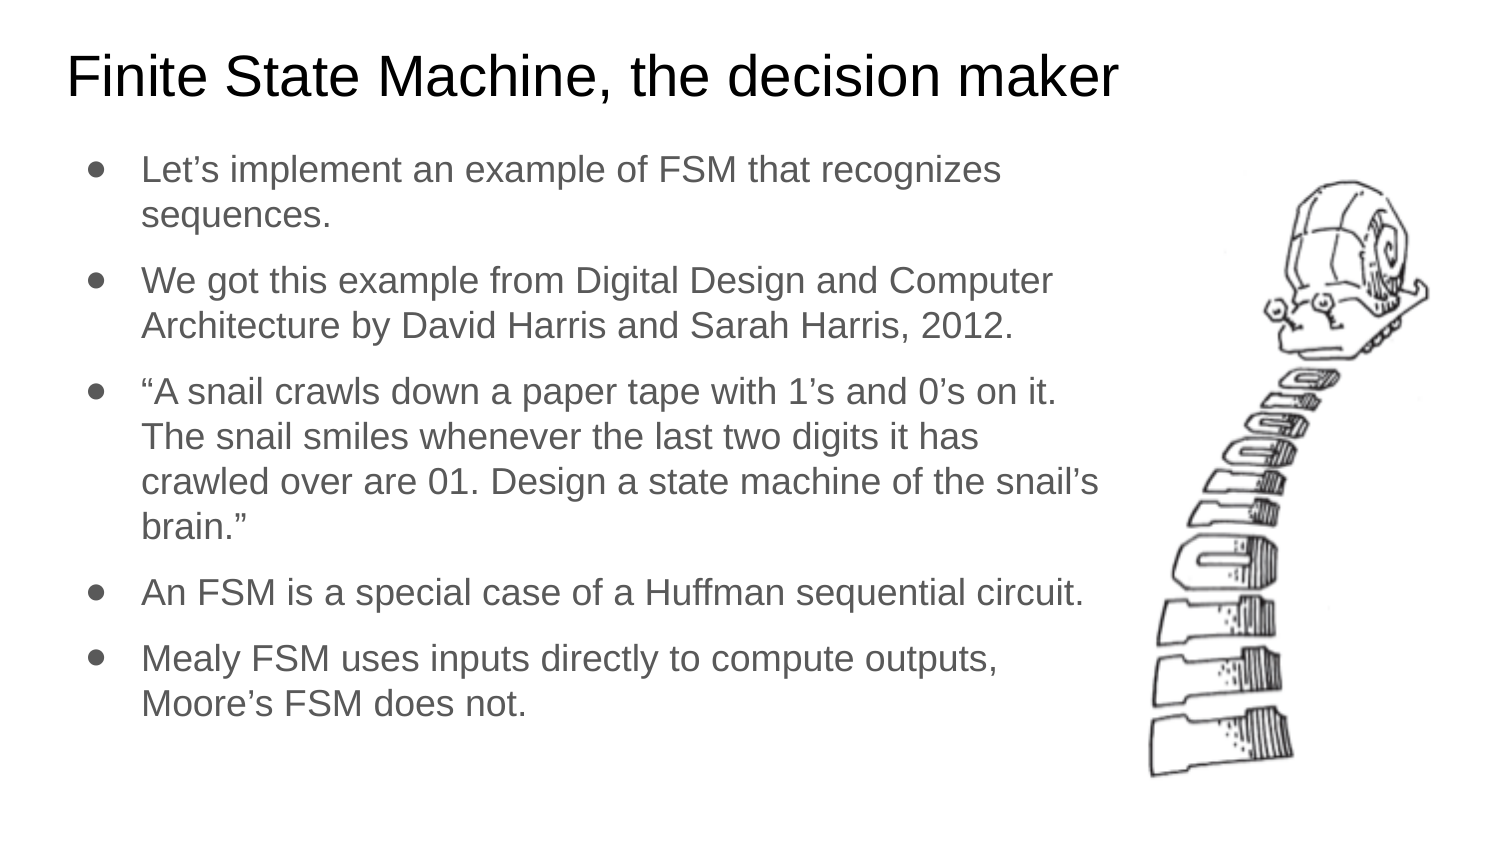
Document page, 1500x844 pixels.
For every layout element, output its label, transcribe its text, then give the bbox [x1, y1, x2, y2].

picture [1127, 168, 1458, 788]
title Finite State Machine, the decision maker [51, 23, 1199, 116]
list Let’s implement an example of FSM that recognizes sequences. We got this example from Digital Design and Computer Architecture by David Harris and Sarah Harris, 2012. “A snail crawls down a paper tape with 1’s and 0’s on it. The snail smiles whenever the last two digits it has crawled over are 01. Design a state machine of the snail’s brain.” An FSM is a special case of a Huffman sequential circuit. Mealy FSM uses inputs directly to compute outputs, Moore’s FSM does not. [51, 130, 1128, 809]
